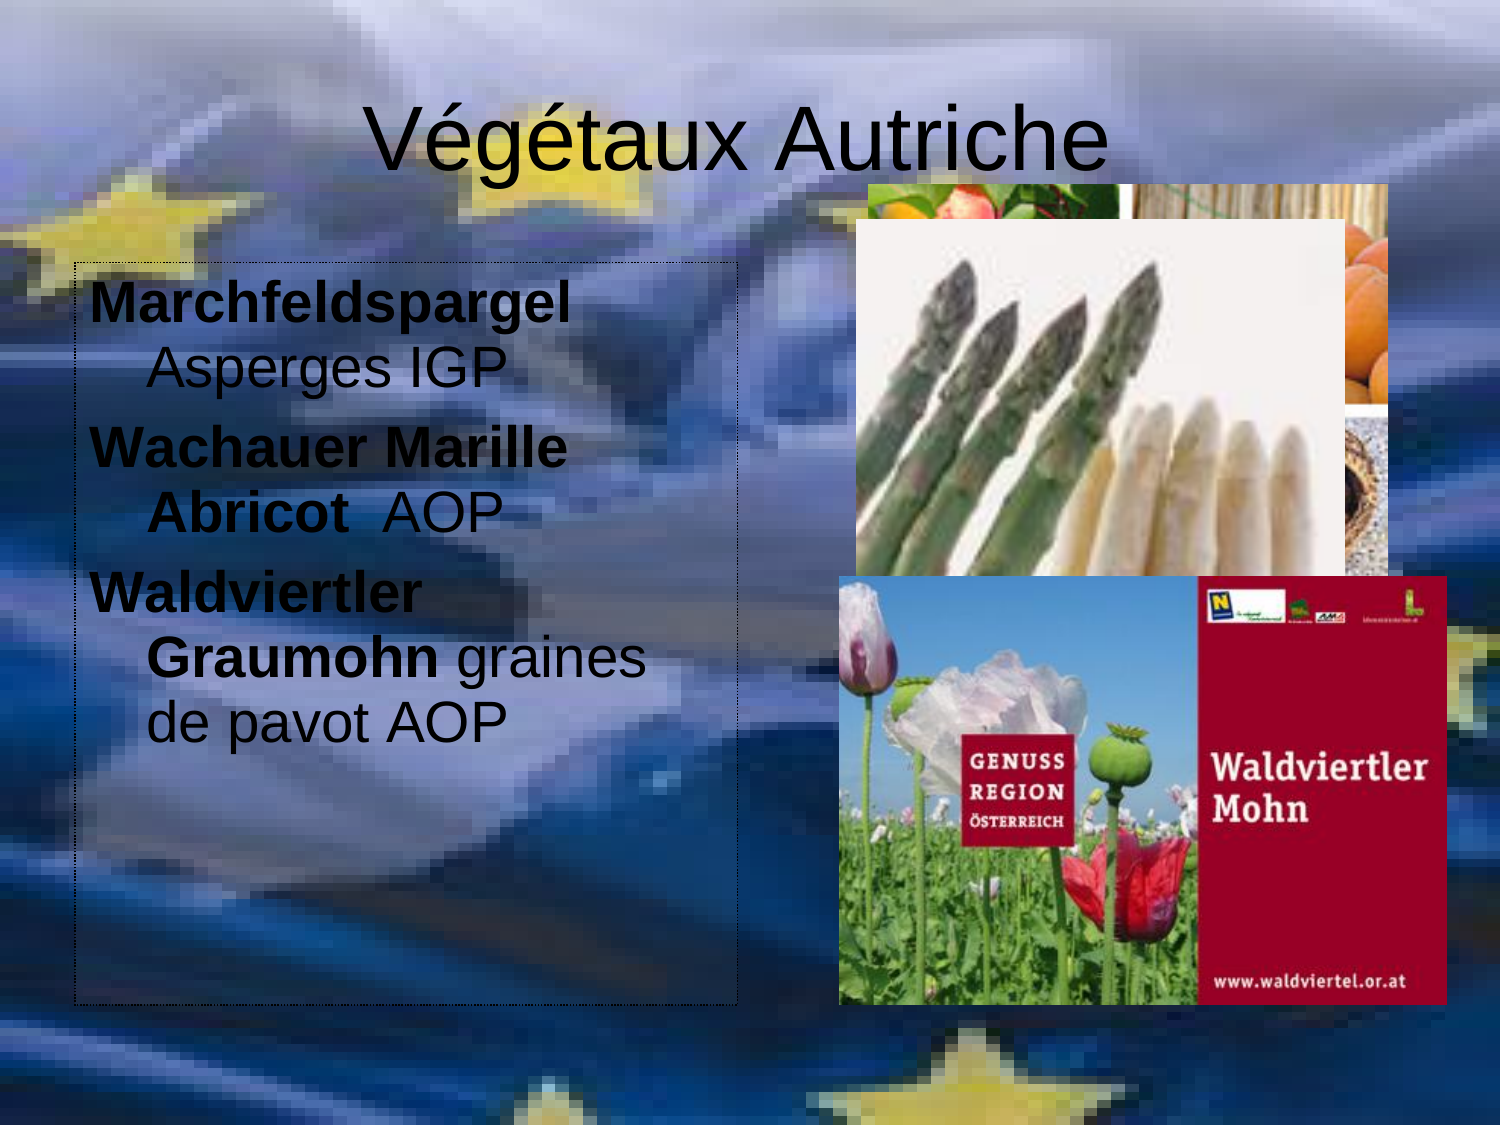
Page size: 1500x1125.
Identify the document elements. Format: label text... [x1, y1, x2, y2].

list Marchfeldspargel Asperges IGP Wachauer Marille Abricot AOP Waldviertler Graumohn graines de pavot AOP [75, 262, 738, 1006]
title Végétaux Autriche [75, 45, 1426, 233]
picture [0, 0, 1500, 1125]
